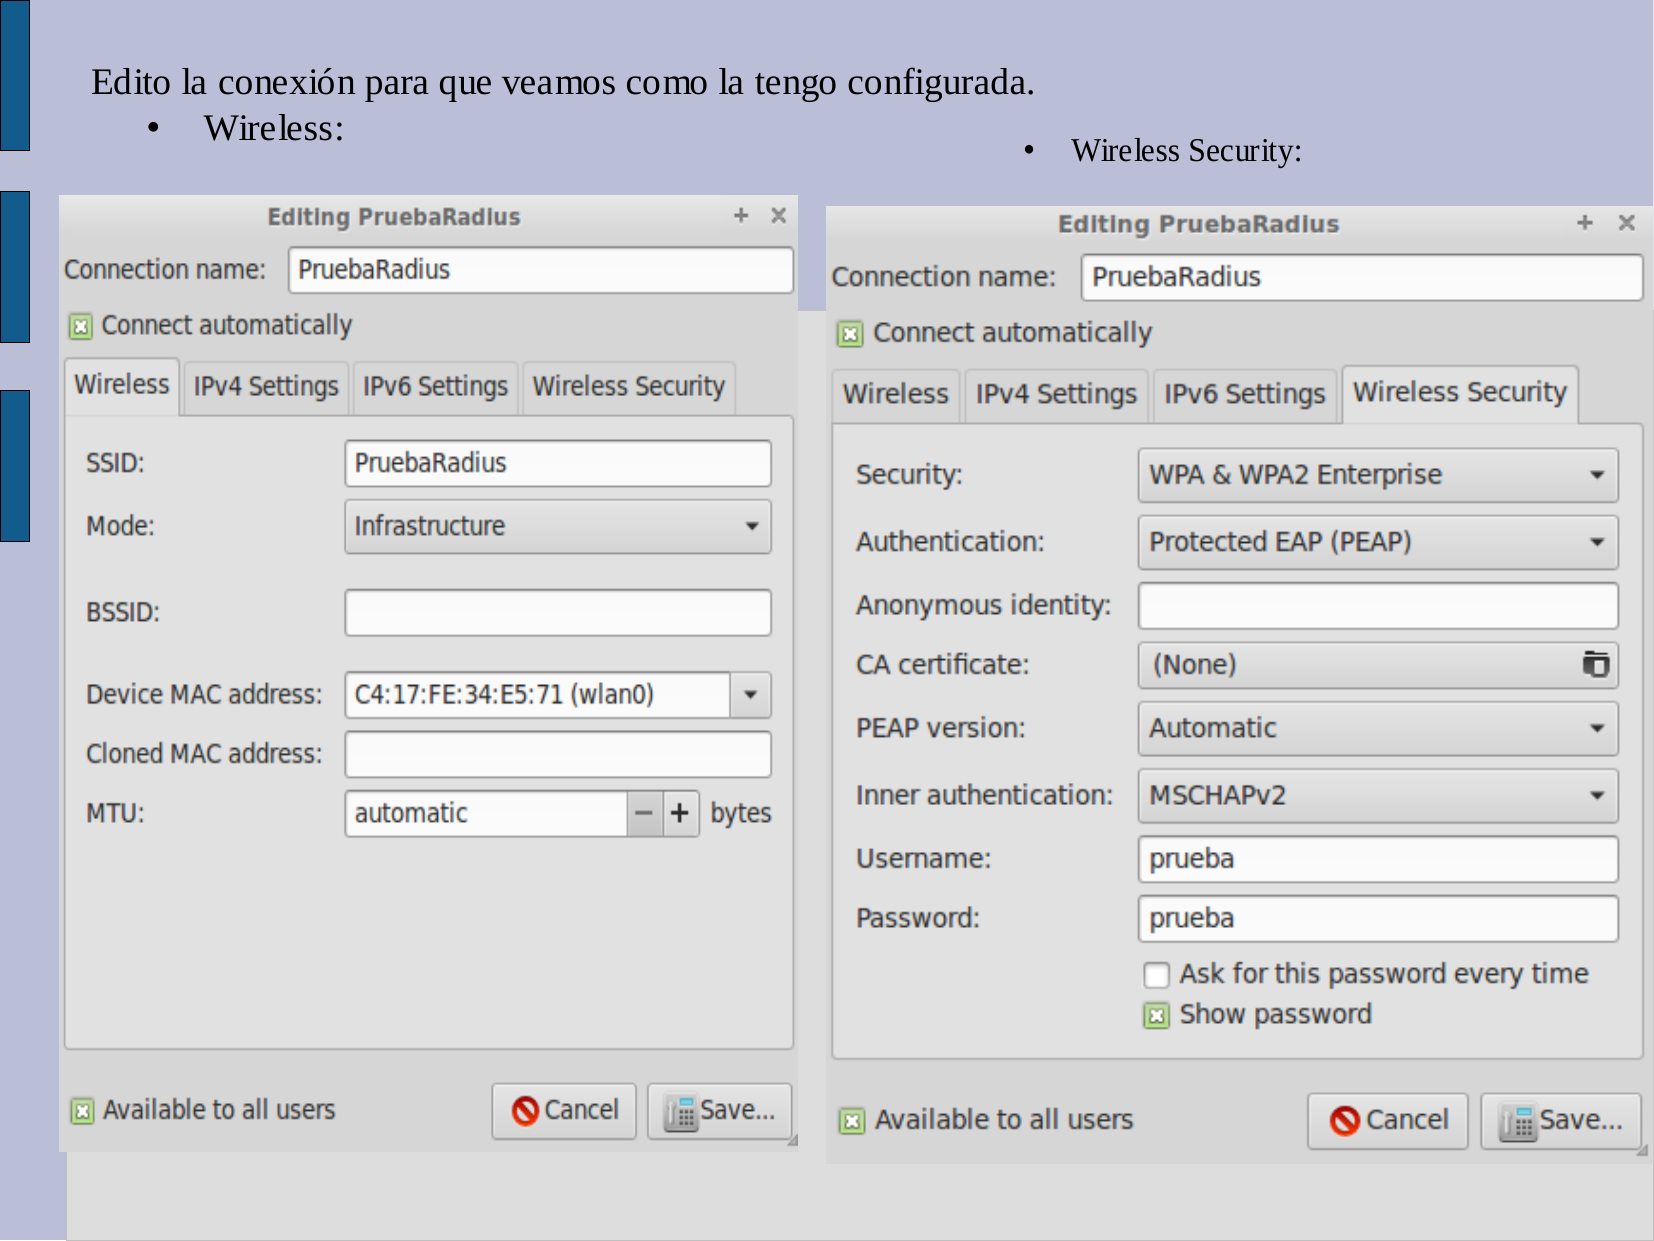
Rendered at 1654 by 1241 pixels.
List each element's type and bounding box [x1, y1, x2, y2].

picture [826, 206, 1654, 1164]
chart [88, 59, 1654, 325]
picture [59, 195, 798, 1152]
